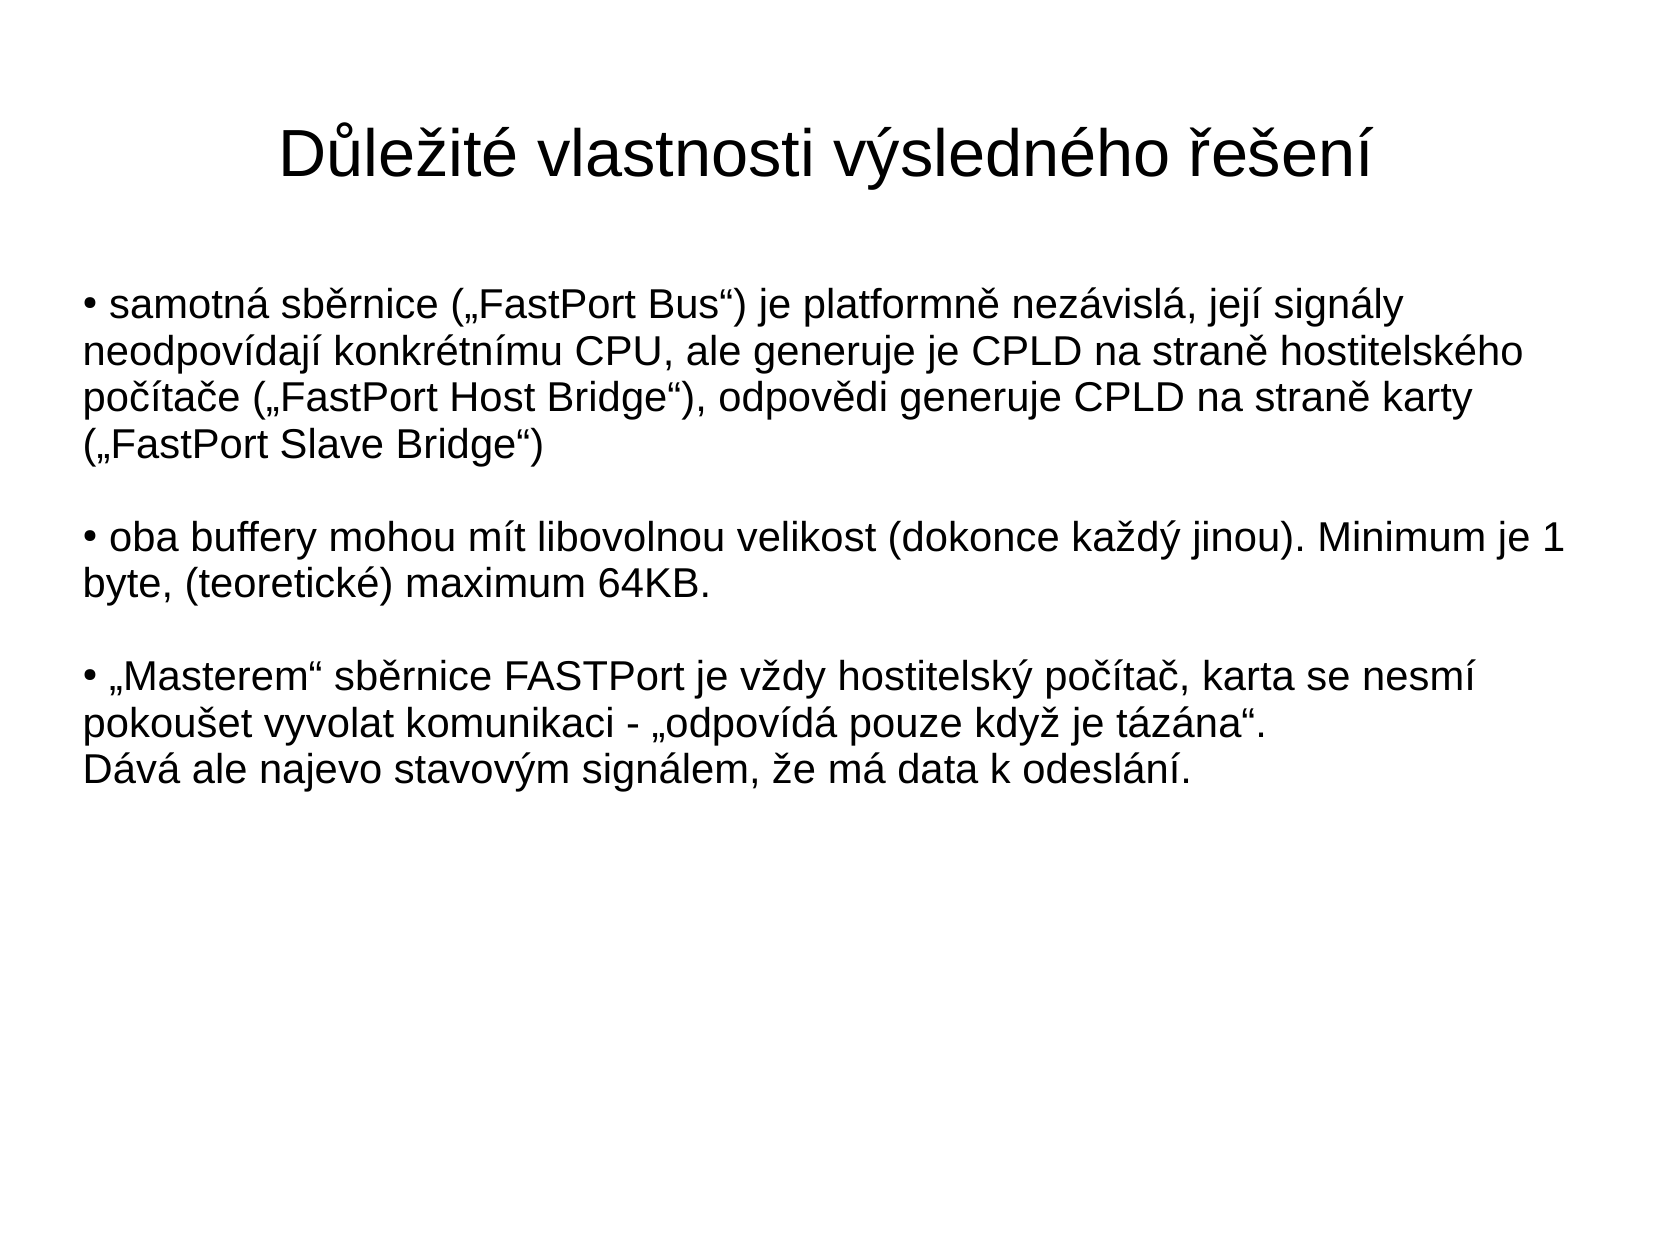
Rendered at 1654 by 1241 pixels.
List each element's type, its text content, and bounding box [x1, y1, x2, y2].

title Důležité vlastnosti výsledného řešení [82, 49, 1571, 257]
subtitle samotná sběrnice („FastPort Bus“) je platformně nezávislá, její signály neodpovídají konkrétnímu CPU, ale generuje je CPLD na straně hostitelského počítače („FastPort Host Bridge“), odpovědi generuje CPLD na straně karty („FastPort Slave Bridge“) oba buffery mohou mít libovolnou velikost (dokonce každý jinou). Minimum je 1 byte, (teoretické) maximum 64KB. „Masterem“ sběrnice FASTPort je vždy hostitelský počítač, karta se nesmí pokoušet vyvolat komunikaci - „odpovídá pouze když je tázána“. Dává ale najevo stavovým signálem, že má data k odeslání. [82, 278, 1571, 1121]
